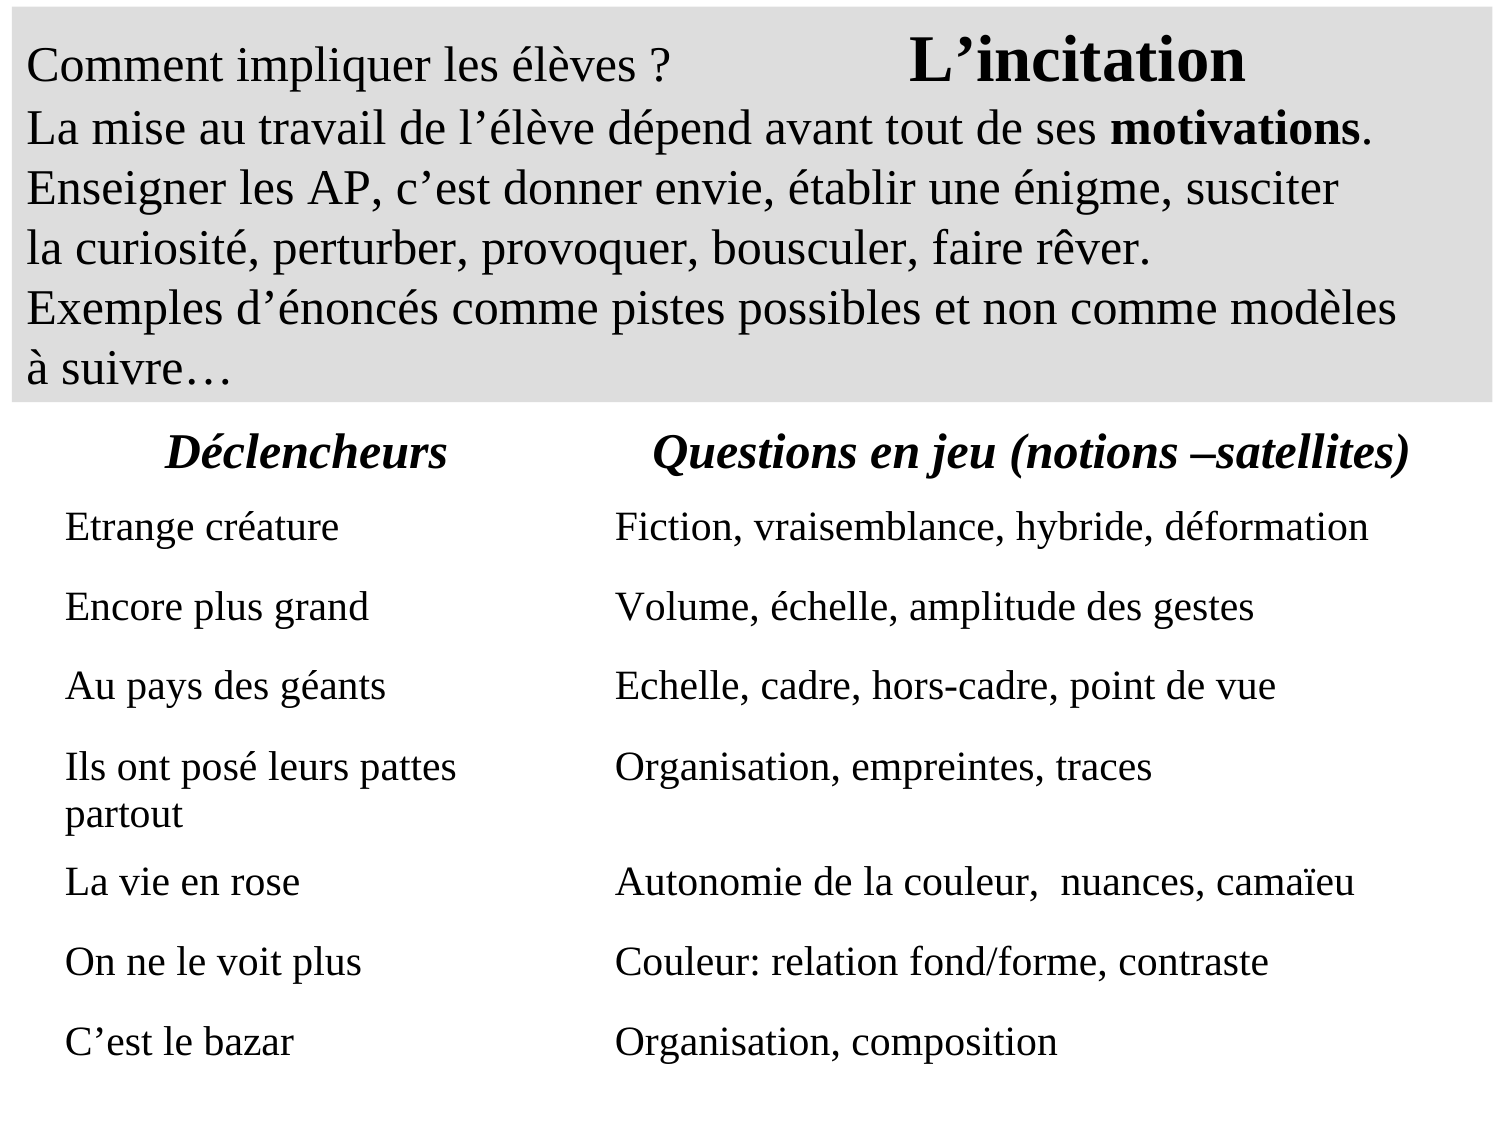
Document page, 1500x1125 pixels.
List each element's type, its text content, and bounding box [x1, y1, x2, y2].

table_cell Organisation, composition [600, 1008, 1450, 1088]
table_cell C’est le bazar [50, 1008, 600, 1088]
table_cell Ils ont posé leurs pattes partout [50, 732, 600, 848]
table_cell La vie en rose [50, 848, 600, 928]
table_header Questions en jeu (notions –satellites) [600, 413, 1450, 492]
table_cell Au pays des géants [50, 652, 600, 732]
text_box Comment impliquer les élèves ? L’incitation La mise au travail de l’élève dépend avant tout de ses motivations. Enseigner les AP, c’est donner envie, établir une énigme, susciter la curiosité, perturber, provoquer, bousculer, faire rêver. Exemples d’énoncés comme pistes possibles et non comme modèles à suivre… [11, 6, 1493, 403]
table_cell Etrange créature [50, 492, 600, 572]
table_cell Echelle, cadre, hors-cadre, point de vue [600, 652, 1450, 732]
table_cell Fiction, vraisemblance, hybride, déformation [600, 492, 1450, 572]
table_cell Autonomie de la couleur, nuances, camaïeu [600, 848, 1450, 928]
table_cell On ne le voit plus [50, 928, 600, 1008]
table_cell Organisation, empreintes, traces [600, 732, 1450, 848]
table_cell Encore plus grand [50, 572, 600, 652]
table_header Déclencheurs [50, 413, 600, 492]
table_cell Couleur: relation fond/forme, contraste [600, 928, 1450, 1008]
table_cell Volume, échelle, amplitude des gestes [600, 572, 1450, 652]
